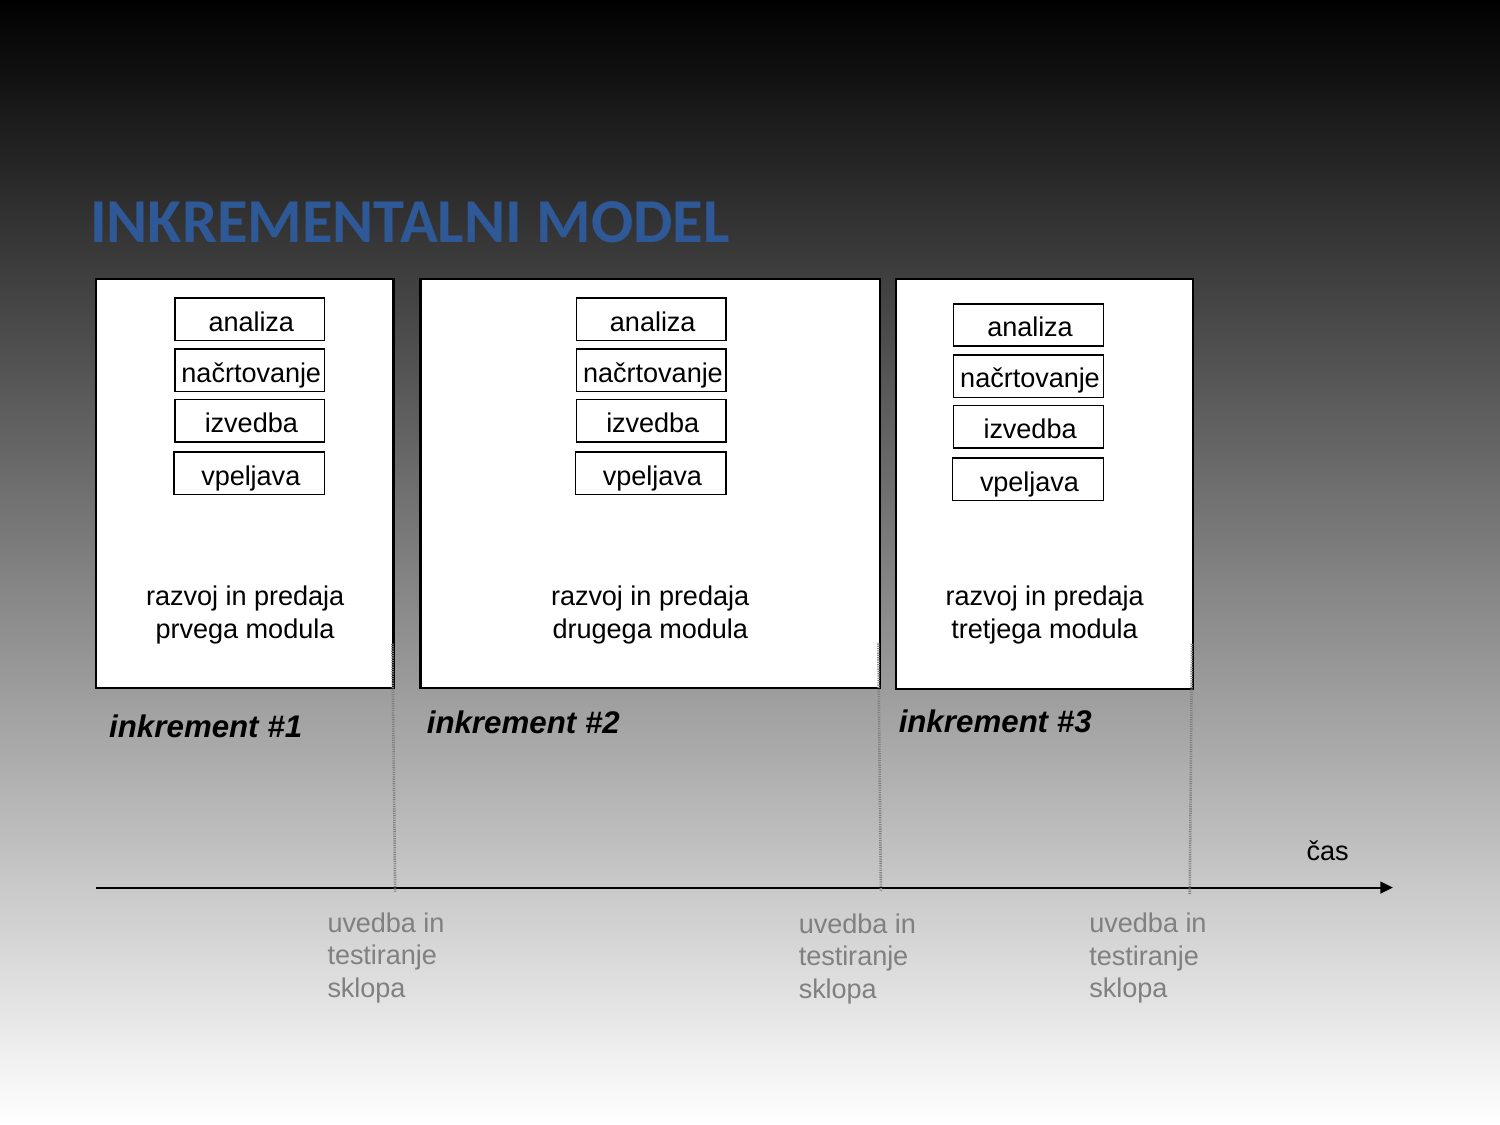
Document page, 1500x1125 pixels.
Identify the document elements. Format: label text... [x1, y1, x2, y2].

text_box uvedba in testiranje sklopa [783, 898, 973, 1059]
text_box uvedba in testiranje sklopa [1074, 897, 1264, 1058]
text_box vpeljava [952, 458, 1104, 501]
text_box uvedba in testiranje sklopa [312, 897, 502, 1058]
text_box razvoj in predaja prvega modula [96, 278, 394, 688]
text_box analiza [174, 297, 325, 341]
text_box vpeljava [575, 452, 727, 495]
text_box načrtovanje [953, 354, 1104, 398]
text_box čas [1291, 825, 1400, 886]
text_box analiza [576, 297, 727, 341]
text_box izvedba [174, 399, 325, 443]
text_box razvoj in predaja tretjega modula [895, 278, 1194, 690]
title INKREMENTALNI MODEL [75, 0, 1425, 263]
text_box vpeljava [173, 452, 325, 495]
text_box načrtovanje [174, 349, 325, 392]
text_box inkrement #1 [97, 706, 314, 764]
text_box razvoj in predaja drugega modula [420, 278, 880, 688]
text_box izvedba [953, 405, 1104, 448]
text_box načrtovanje [576, 349, 727, 392]
text_box inkrement #2 [415, 702, 632, 760]
text_box izvedba [576, 399, 727, 443]
text_box analiza [953, 303, 1104, 347]
text_box inkrement #3 [887, 700, 1104, 758]
